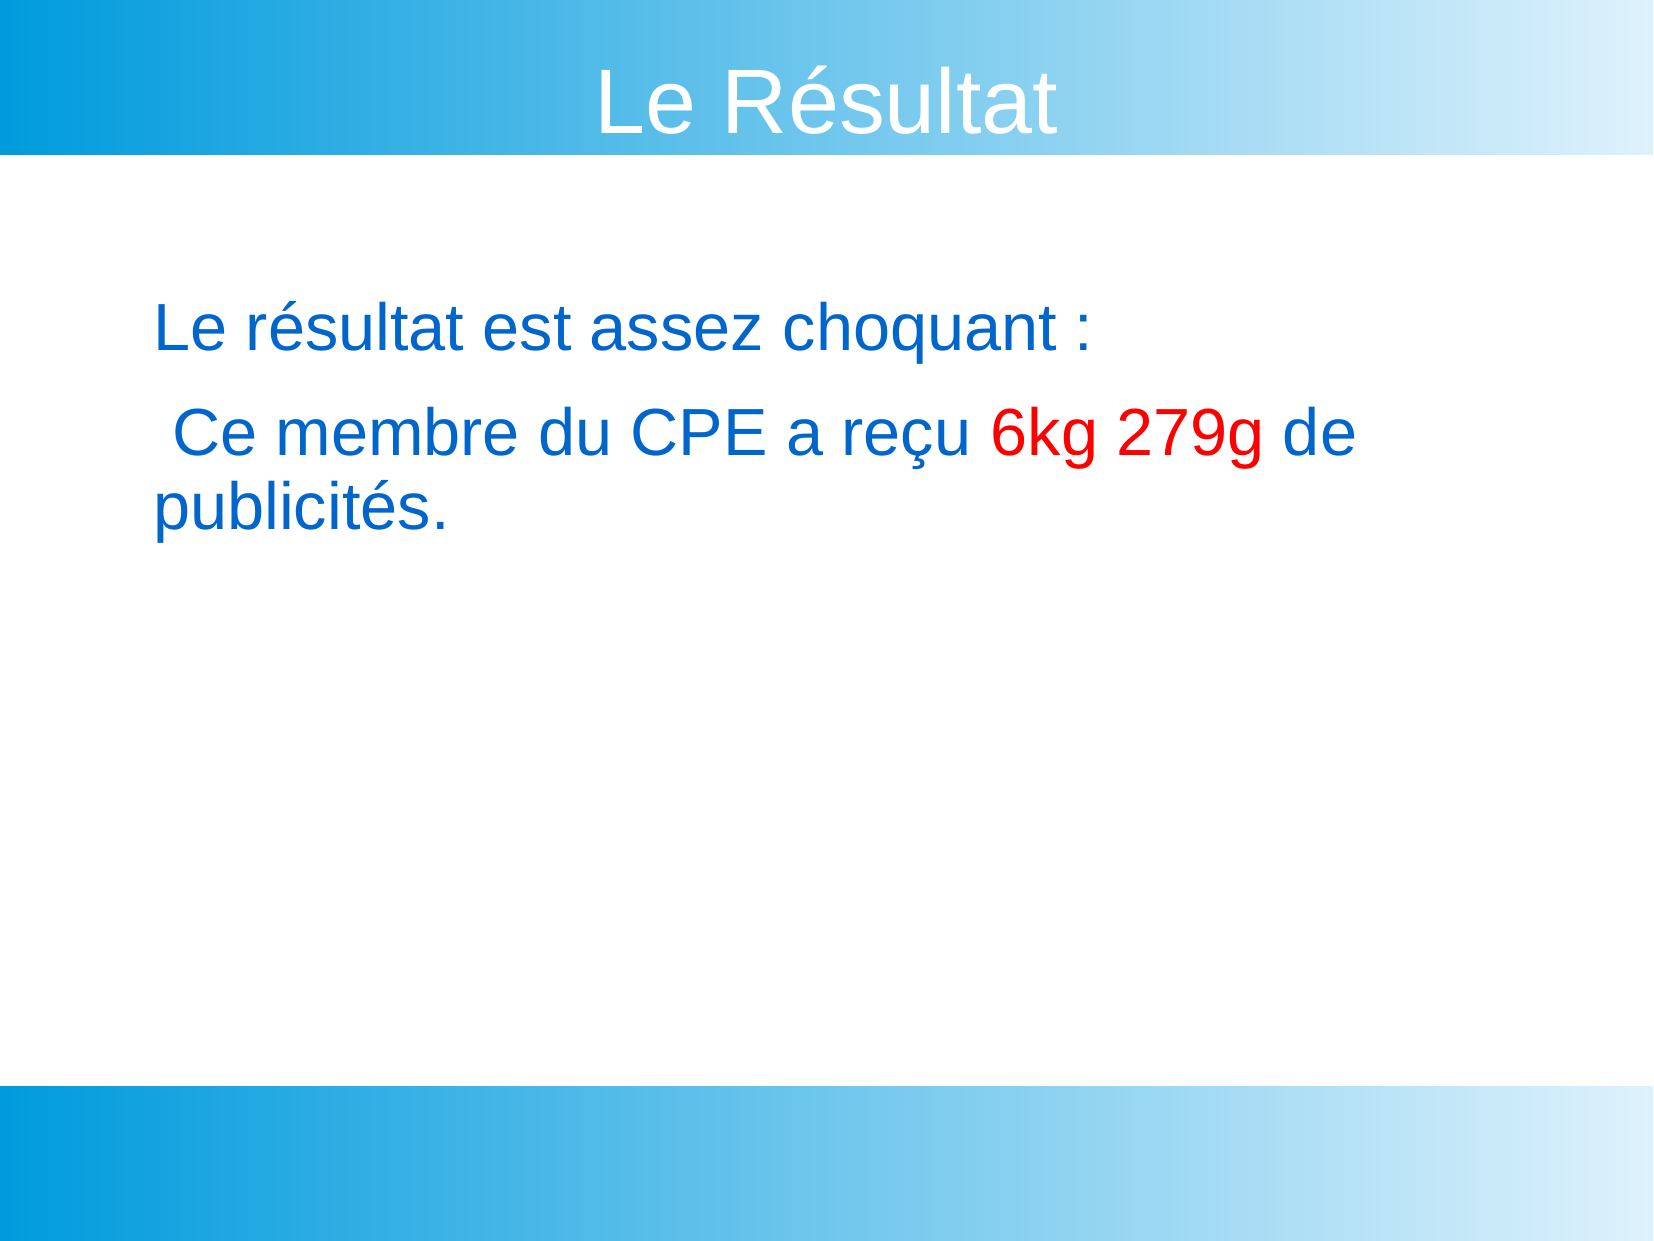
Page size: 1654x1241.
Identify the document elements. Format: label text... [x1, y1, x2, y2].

title Le Résultat [82, 49, 1571, 155]
list Le résultat est assez choquant : Ce membre du CPE a reçu 6kg 279g de publicités. [82, 290, 1571, 1010]
